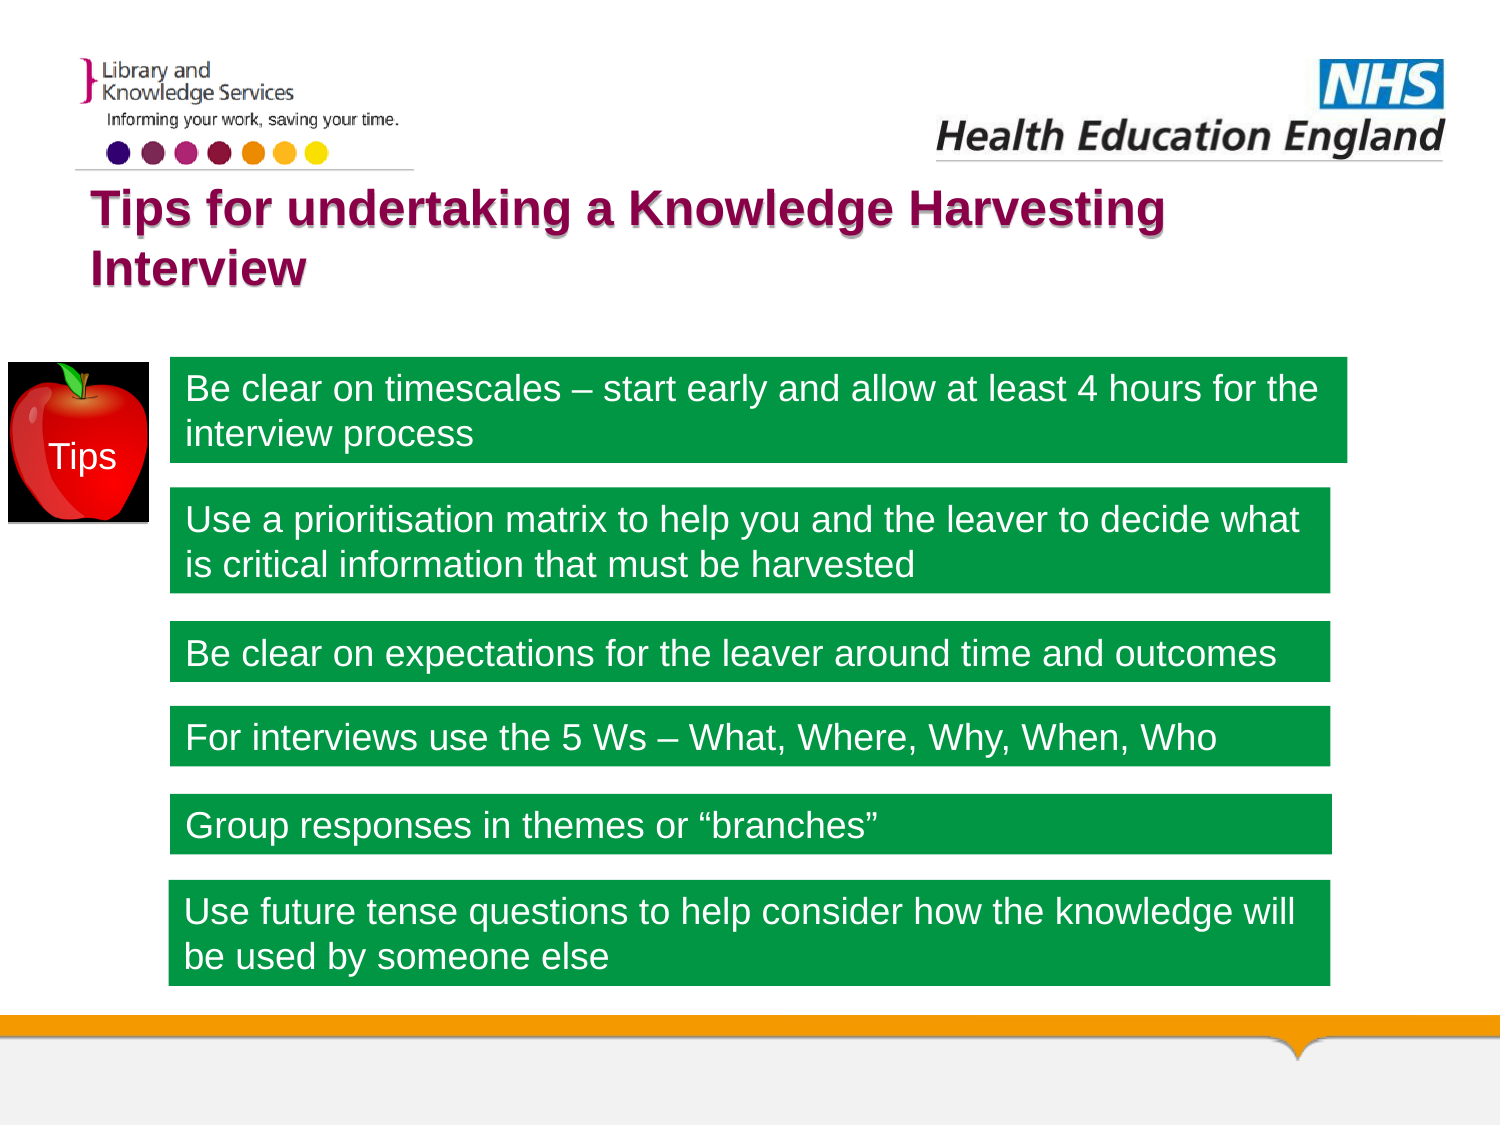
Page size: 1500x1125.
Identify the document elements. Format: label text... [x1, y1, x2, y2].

picture [8, 362, 149, 522]
title Tips for undertaking a Knowledge Harvesting Interview [78, 199, 1354, 312]
text_box Group responses in themes or “branches” [170, 793, 1332, 855]
picture [75, 54, 416, 169]
text_box Use future tense questions to help consider how the knowledge will be used by someone else [168, 879, 1331, 986]
text_box For interviews use the 5 Ws – What, Where, Why, When, Who [170, 705, 1331, 767]
text_box Be clear on timescales – start early and allow at least 4 hours for the interview process [170, 356, 1348, 463]
text_box Tips [32, 424, 150, 485]
text_box Use a prioritisation matrix to help you and the leaver to decide what is critical information that must be harvested [170, 487, 1331, 594]
text_box Be clear on expectations for the leaver around time and outcomes [170, 621, 1331, 682]
